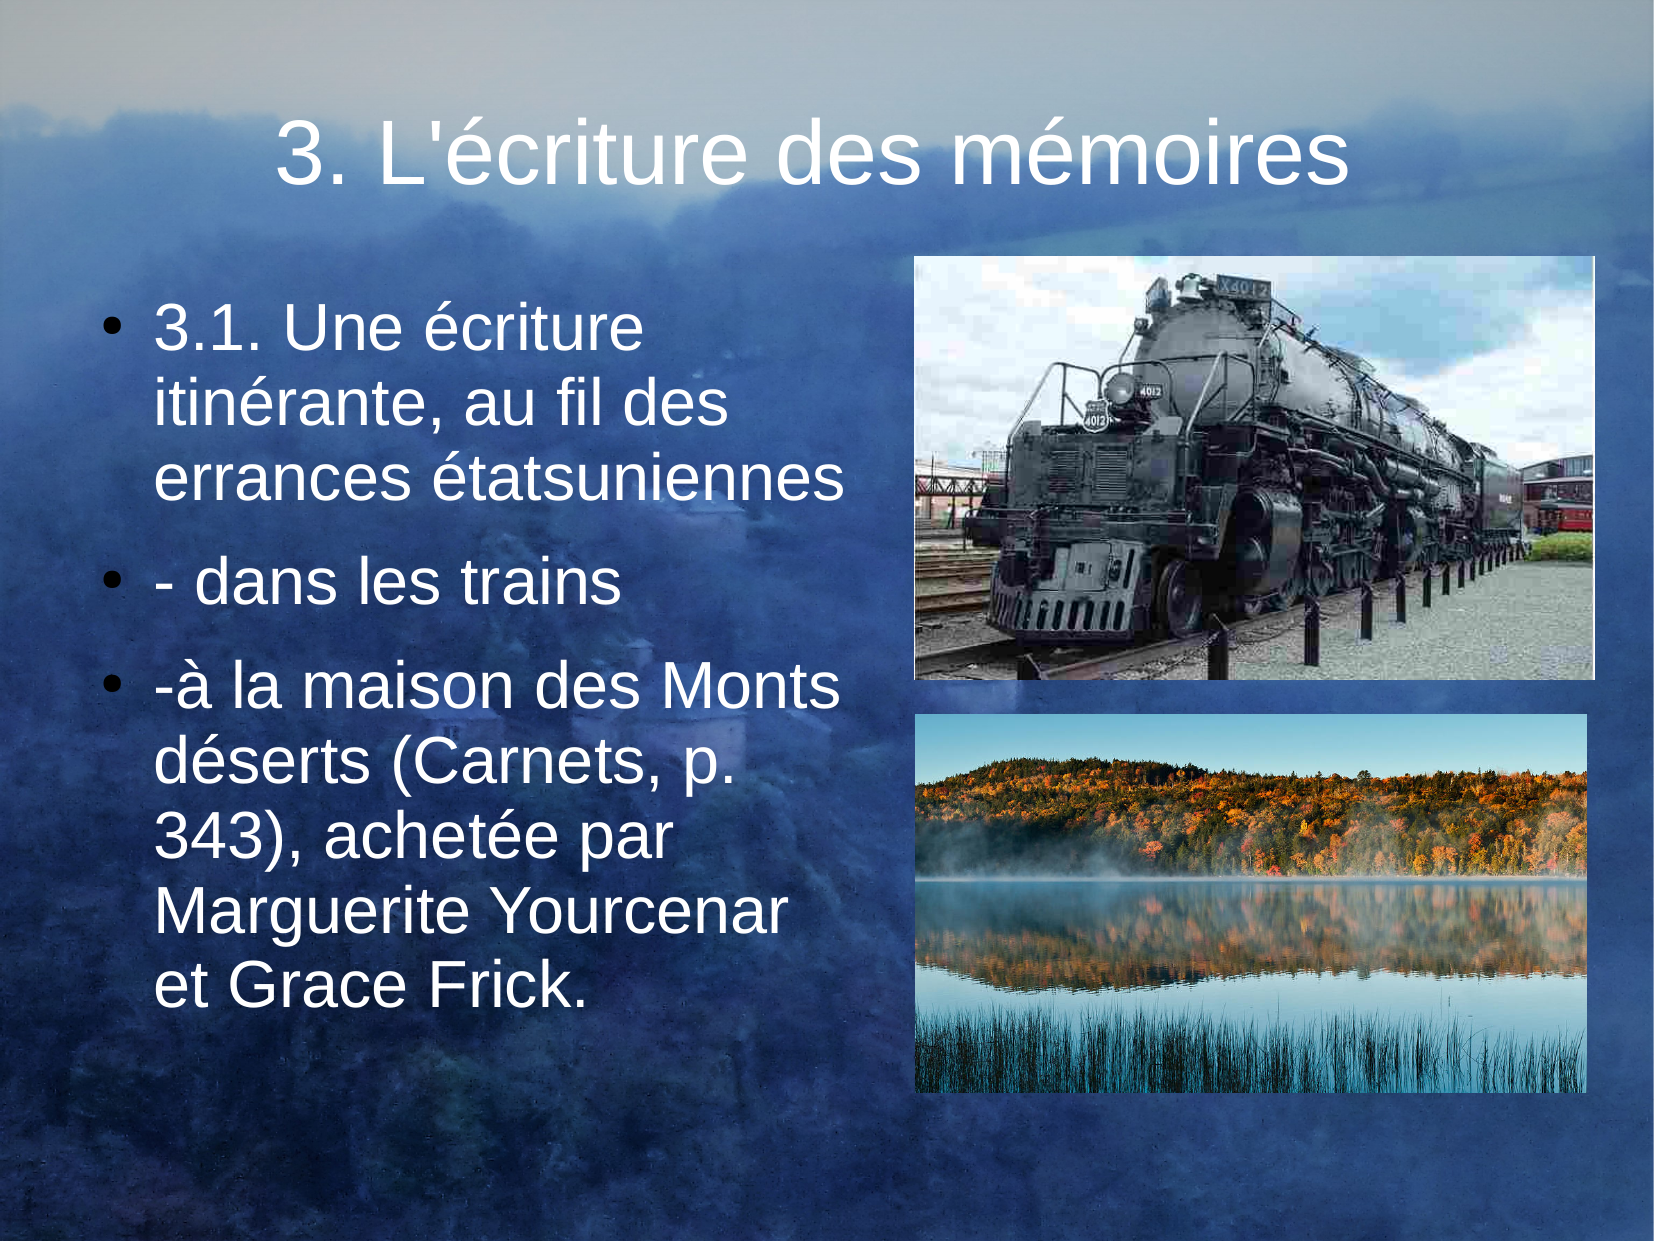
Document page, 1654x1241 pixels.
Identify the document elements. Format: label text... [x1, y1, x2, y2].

list 3.1. Une écriture itinérante, au fil des errances étatsuniennes - dans les trains -à la maison des Monts déserts (Carnets, p. 343), achetée par Marguerite Yourcenar et Grace Frick. [82, 290, 857, 1109]
title 3. L'écriture des mémoires [82, 49, 1571, 257]
picture [0, 0, 1654, 1241]
